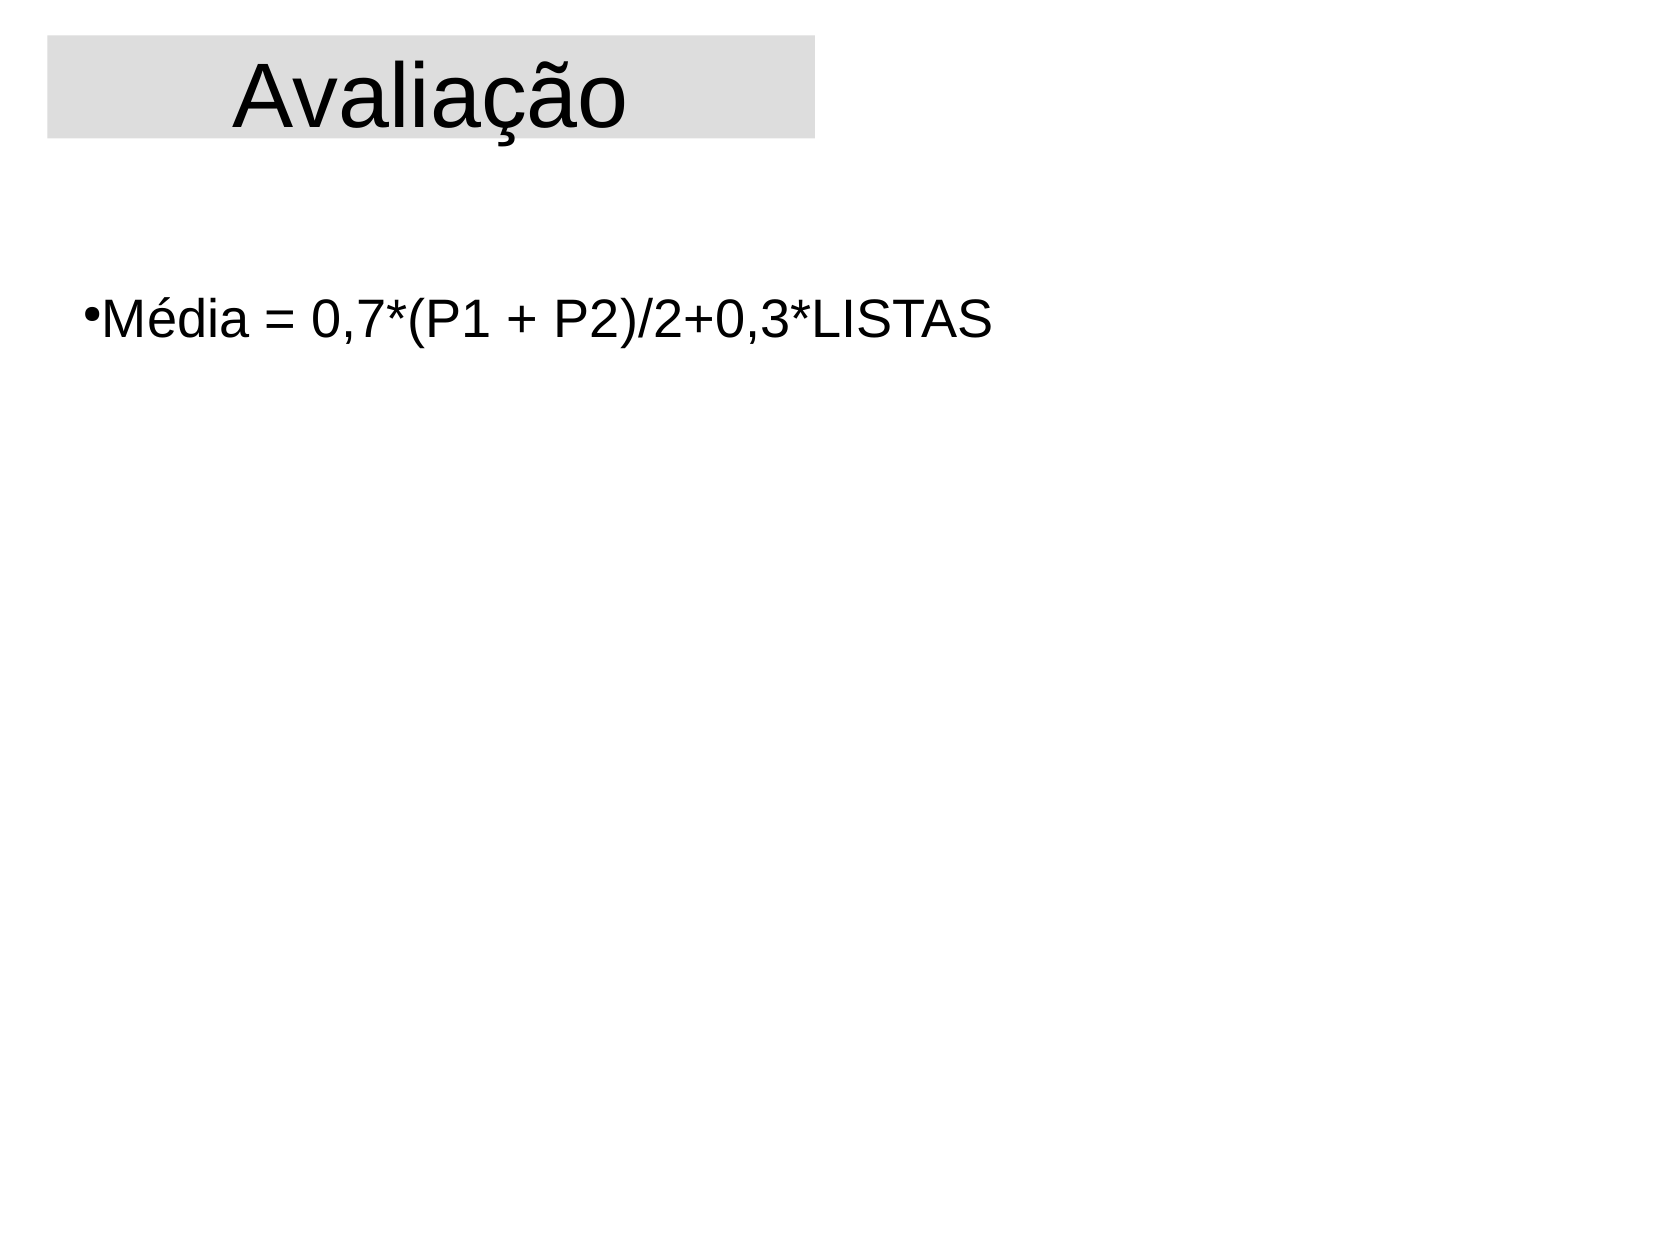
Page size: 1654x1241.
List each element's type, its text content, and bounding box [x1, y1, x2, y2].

list Média = 0,7*(P1 + P2)/2+0,3*LISTAS [82, 283, 1571, 1134]
title Avaliação [47, 35, 815, 139]
